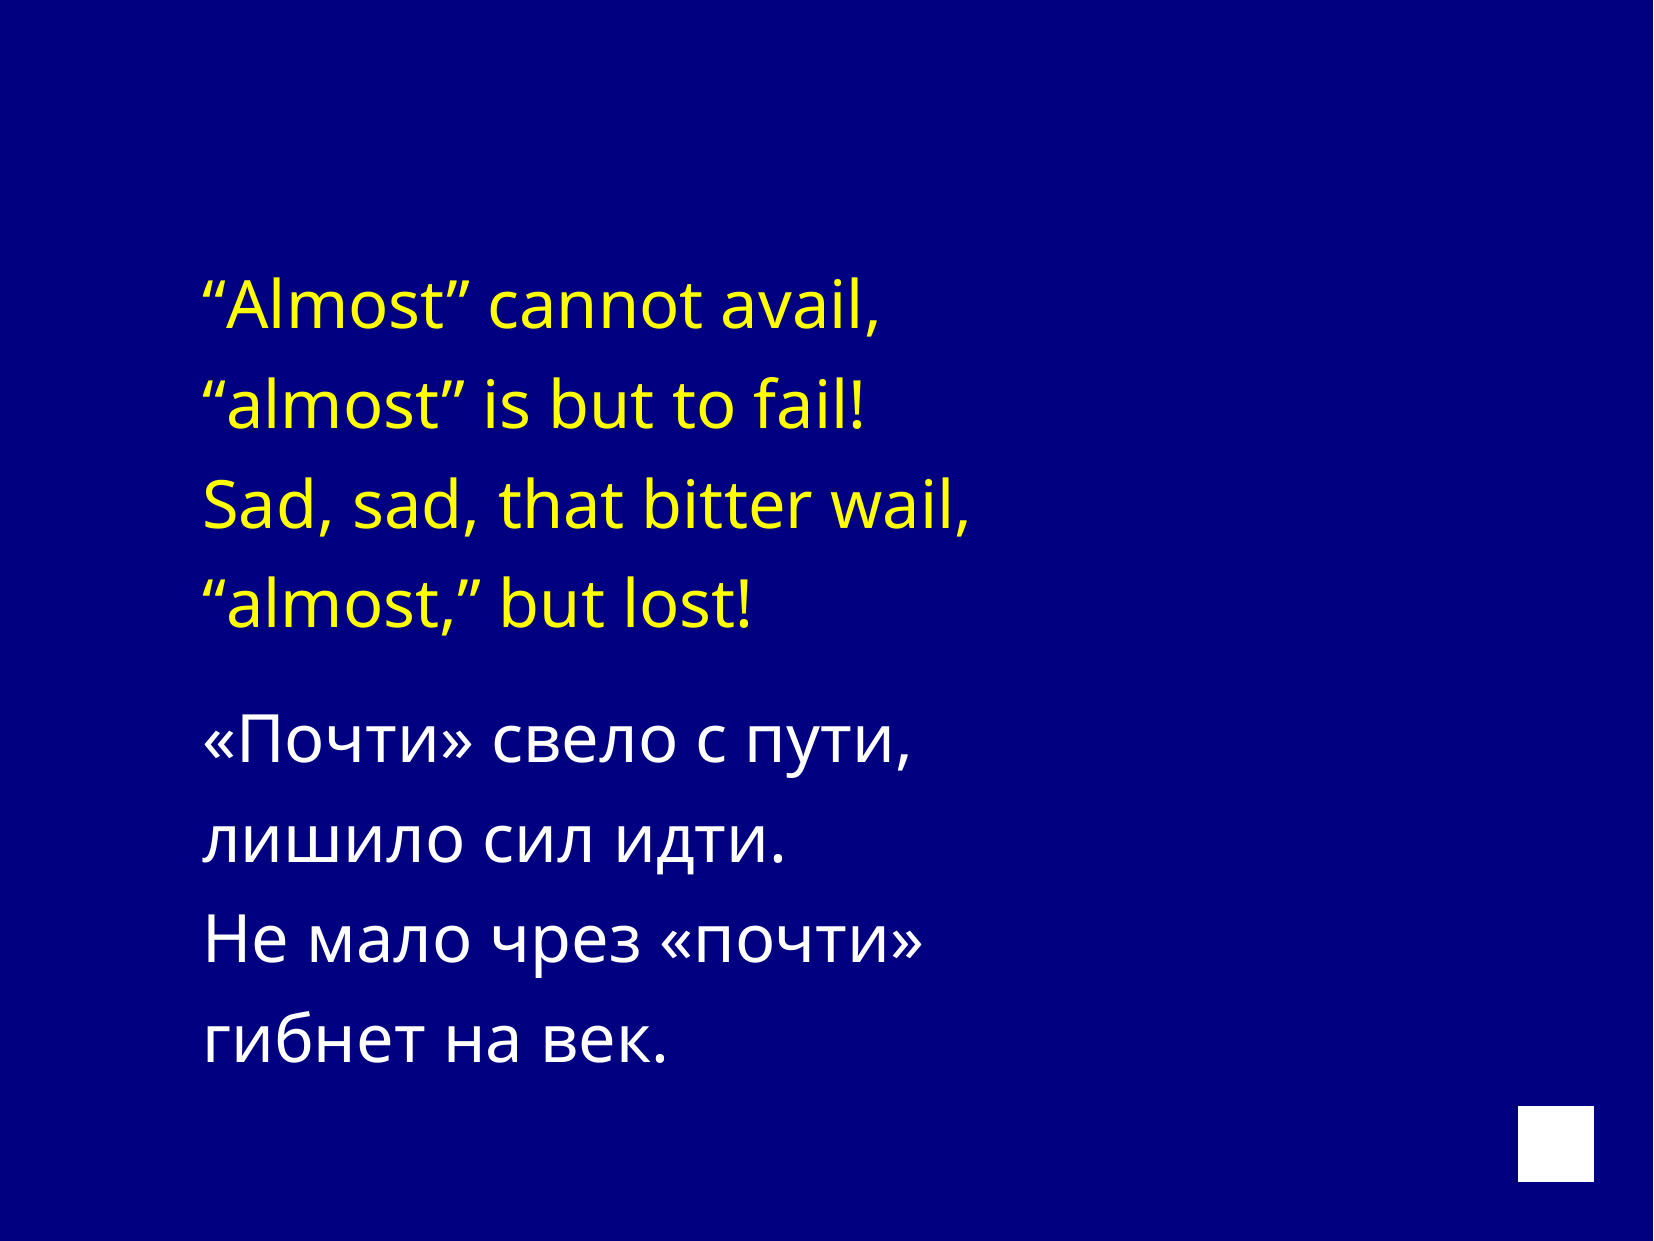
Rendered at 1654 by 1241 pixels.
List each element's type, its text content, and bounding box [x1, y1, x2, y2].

text_box “Almost” cannot avail, “almost” is but to fail! Sad, sad, that bitter wail, “almost,” but lost! [75, 150, 1576, 638]
text_box «Почти» свело с пути, лишило сил идти. Не мало чрез «почти» гибнет на век. [75, 675, 1576, 1163]
text_box [1518, 1106, 1594, 1182]
